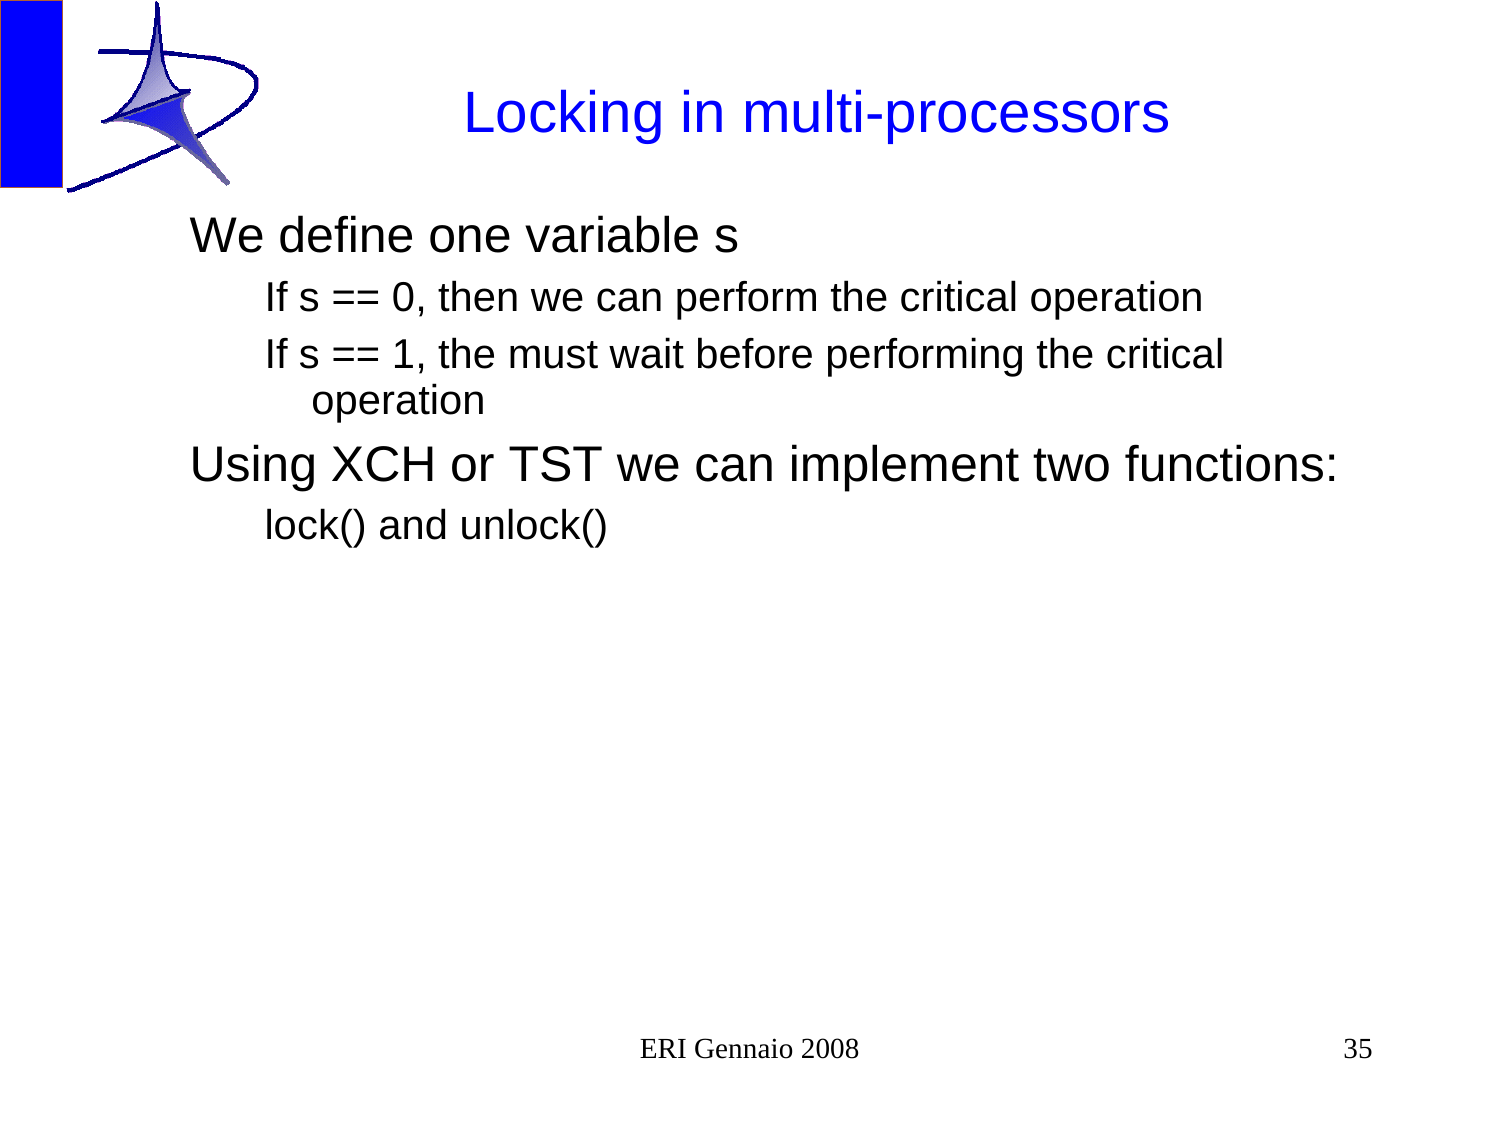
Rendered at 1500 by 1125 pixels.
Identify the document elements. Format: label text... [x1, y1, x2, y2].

title Locking in multi-processors [174, 61, 1425, 164]
list We define one variable s If s == 0, then we can perform the critical operation If s == 1, the must wait before performing the critical operation Using XCH or TST we can implement two functions: lock() and unlock() [174, 200, 1425, 557]
picture [62, 0, 263, 197]
